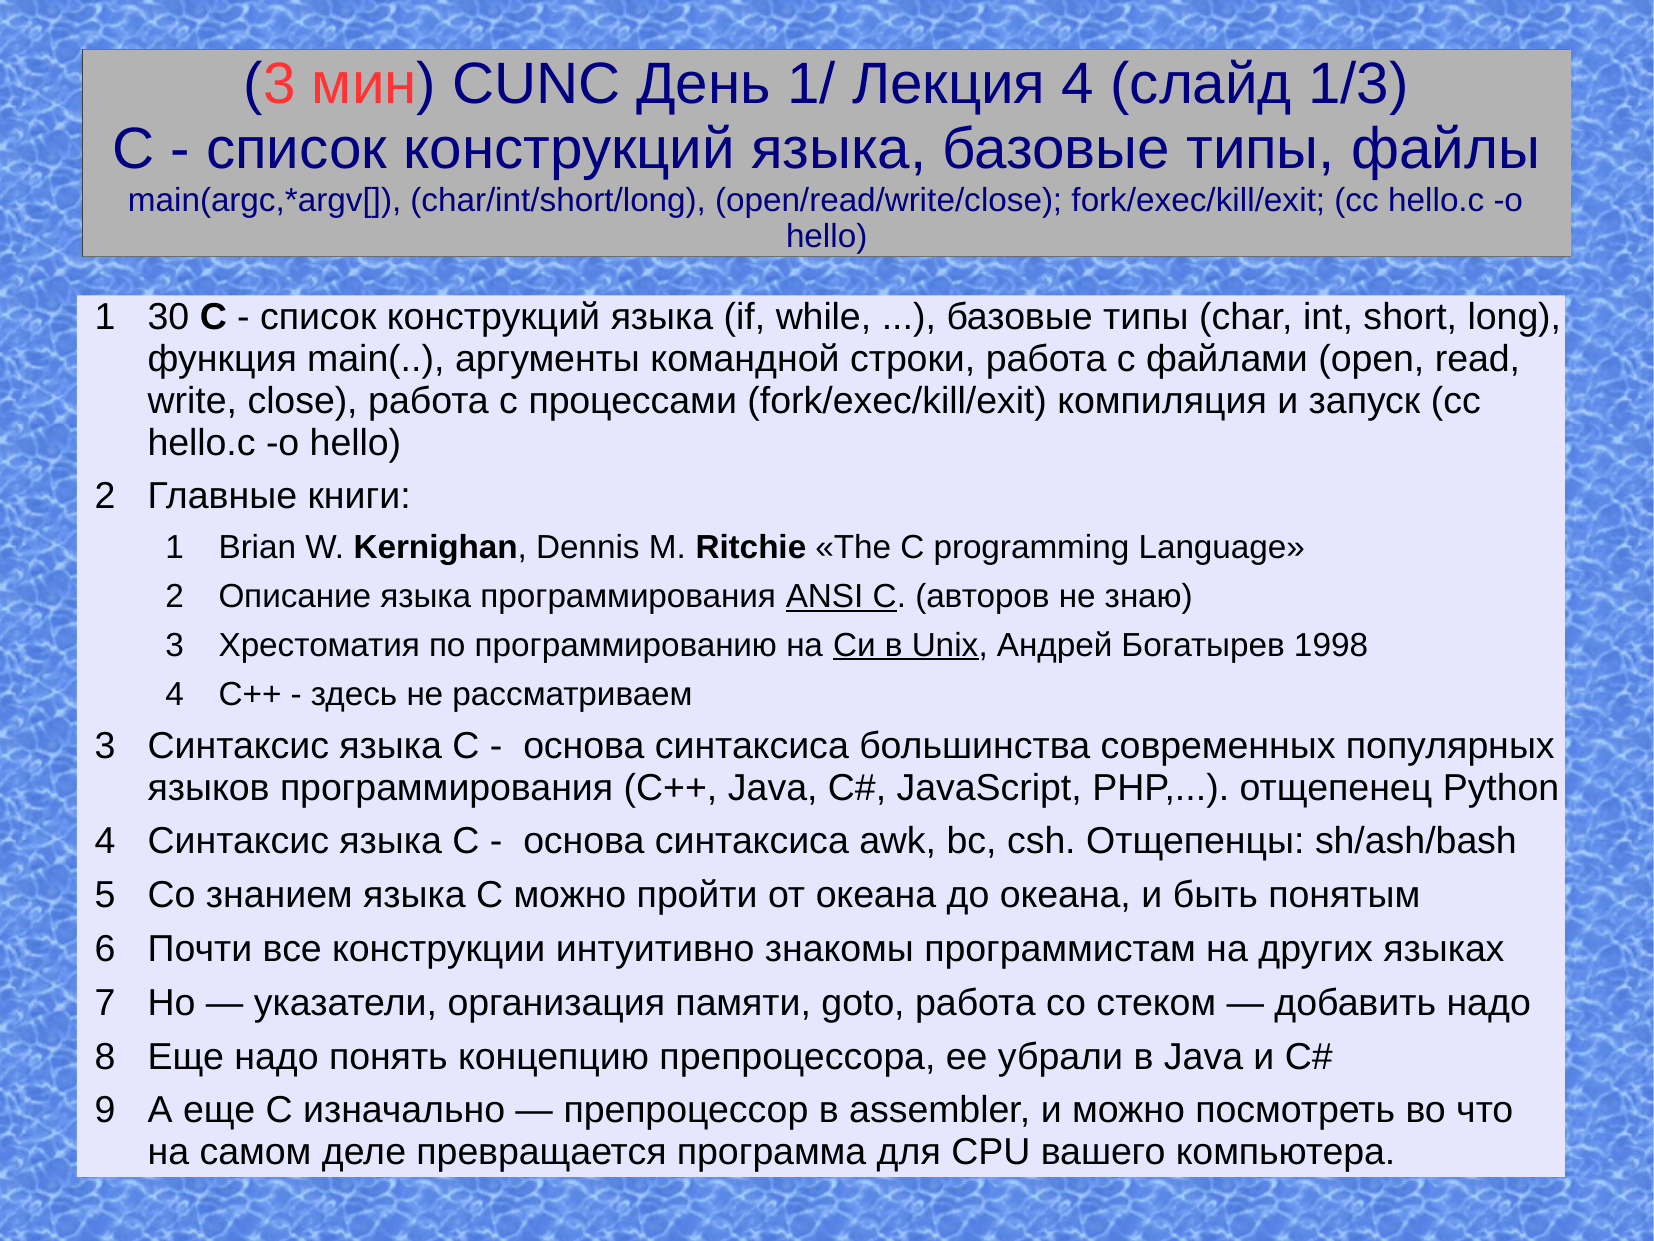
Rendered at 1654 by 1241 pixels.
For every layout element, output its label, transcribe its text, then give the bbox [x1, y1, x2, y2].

title (3 мин) CUNC День 1/ Лекция 4 (слайд 1/3) C - список конструкций языка, базовые типы, файлы main(argc,*argv[]), (char/int/short/long), (open/read/write/close); fork/exec/kill/exit; (cc hello.c -o hello) [82, 49, 1571, 257]
picture [0, 0, 1654, 1241]
list 30 C - список конструкций языка (if, while, ...), базовые типы (char, int, short, long), функция main(..), аргументы командной строки, работа с файлами (open, read, write, close), работа с процессами (fork/exec/kill/exit) компиляция и запуск (cc hello.c -o hello) Главные книги: Brian W. Kernighan, Dennis M. Ritchie «The C programming Language» Описание языка программирования ANSI C. (авторов не знаю) Хрестоматия по программированию на Си в Unix, Андрей Богатырев 1998 С++ - здесь не рассматриваем Синтаксис языка C - основа синтаксиса большинства современных популярных языков программирования (C++, Java, С#, JavaScript, PHP,...). отщепенец Python Синтаксис языка C - основа синтаксиса awk, bc, csh. Отщепенцы: sh/ash/bash Со знанием языка C можно пройти от океана до океана, и быть понятым Почти все конструкции интуитивно знакомы программистам на других языках Но — указатели, организация памяти, goto, работа со стеком — добавить надо Еще надо понять концепцию препроцессора, ее убрали в Java и C# А еще С изначально — препроцессор в assembler, и можно посмотреть во что на самом деле превращается программа для CPU вашего компьютера. [76, 295, 1565, 1177]
